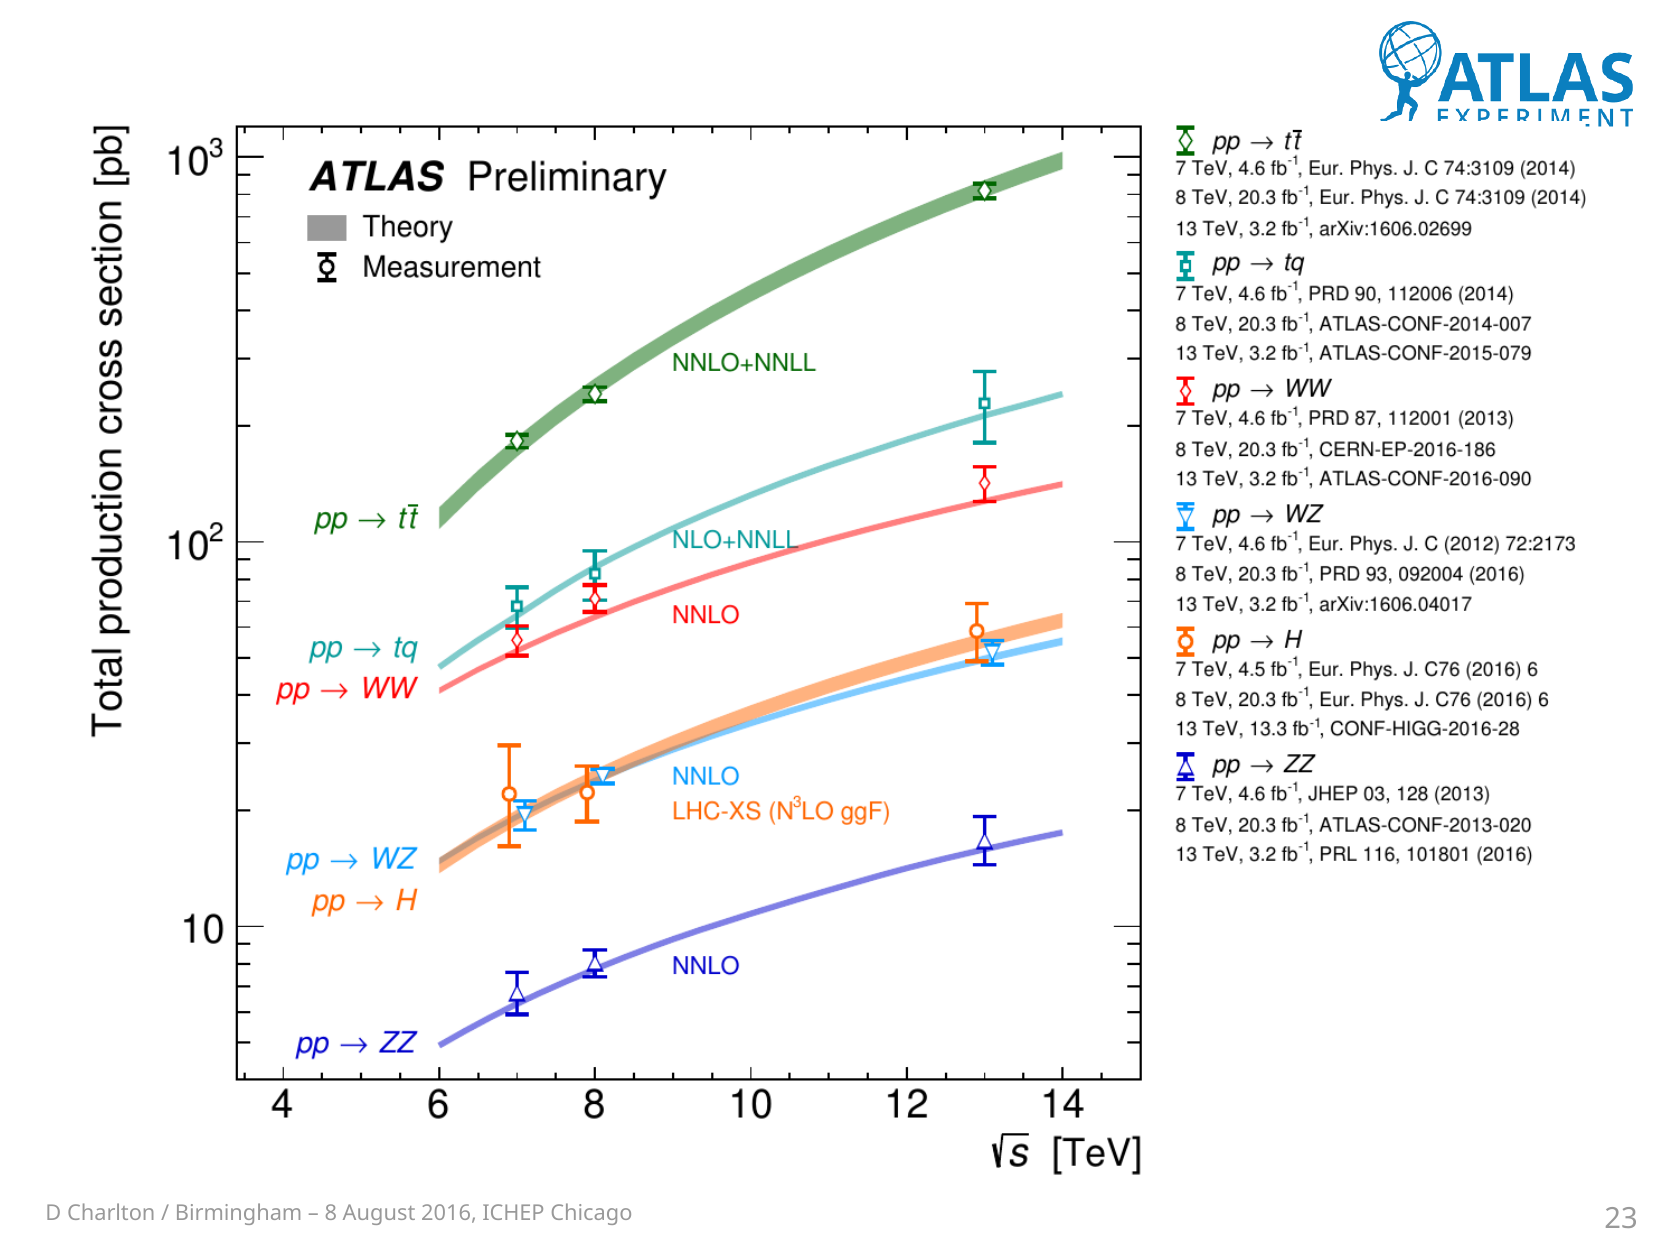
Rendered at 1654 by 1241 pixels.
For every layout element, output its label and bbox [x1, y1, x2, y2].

picture [87, 21, 1633, 1175]
